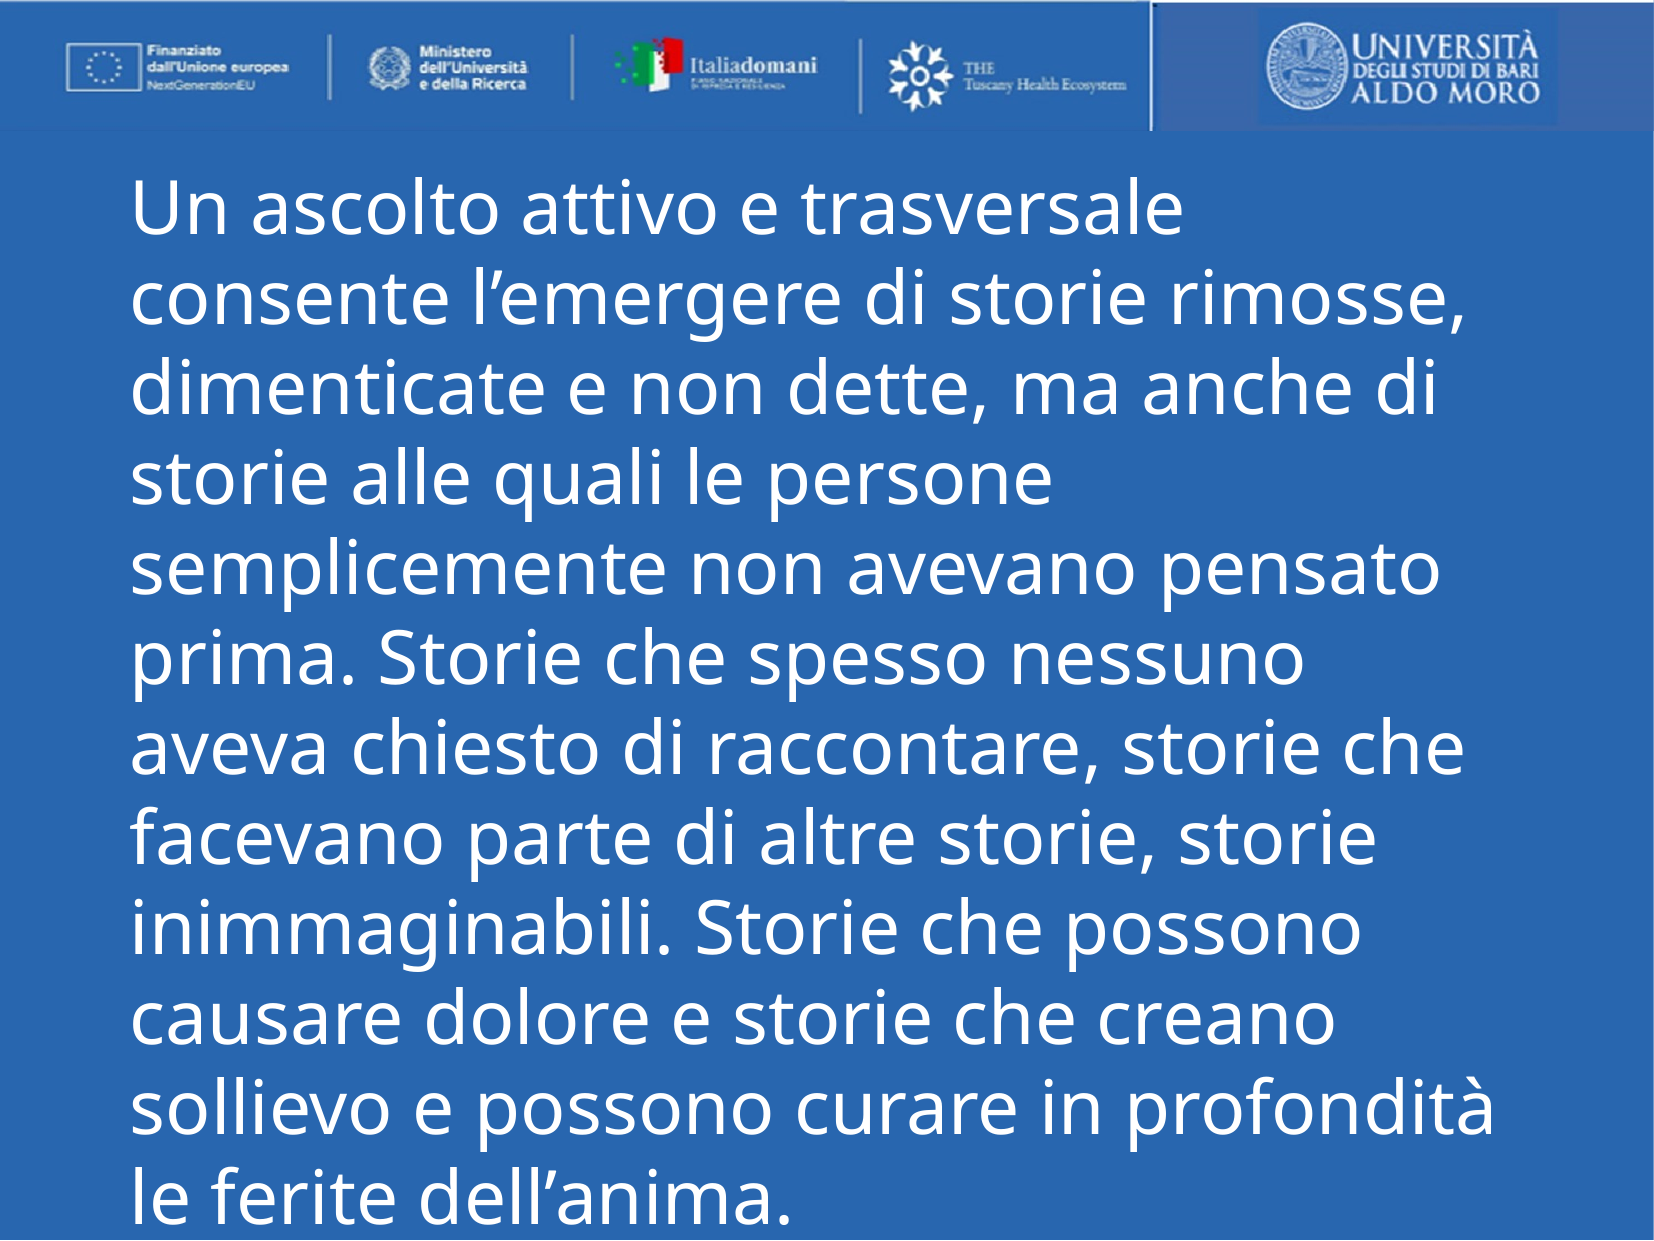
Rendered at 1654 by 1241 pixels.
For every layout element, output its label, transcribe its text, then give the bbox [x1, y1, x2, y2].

picture [0, 0, 1654, 132]
subtitle Un ascolto attivo e trasversale consente l’emergere di storie rimosse, dimenticate e non dette, ma anche di storie alle quali le persone semplicemente non avevano pensato prima. Storie che spesso nessuno aveva chiesto di raccontare, storie che facevano parte di altre storie, storie inimmaginabili. Storie che possono causare dolore e storie che creano sollievo e possono curare in profondità le ferite dell’anima. Natale Losi [115, 152, 1539, 891]
